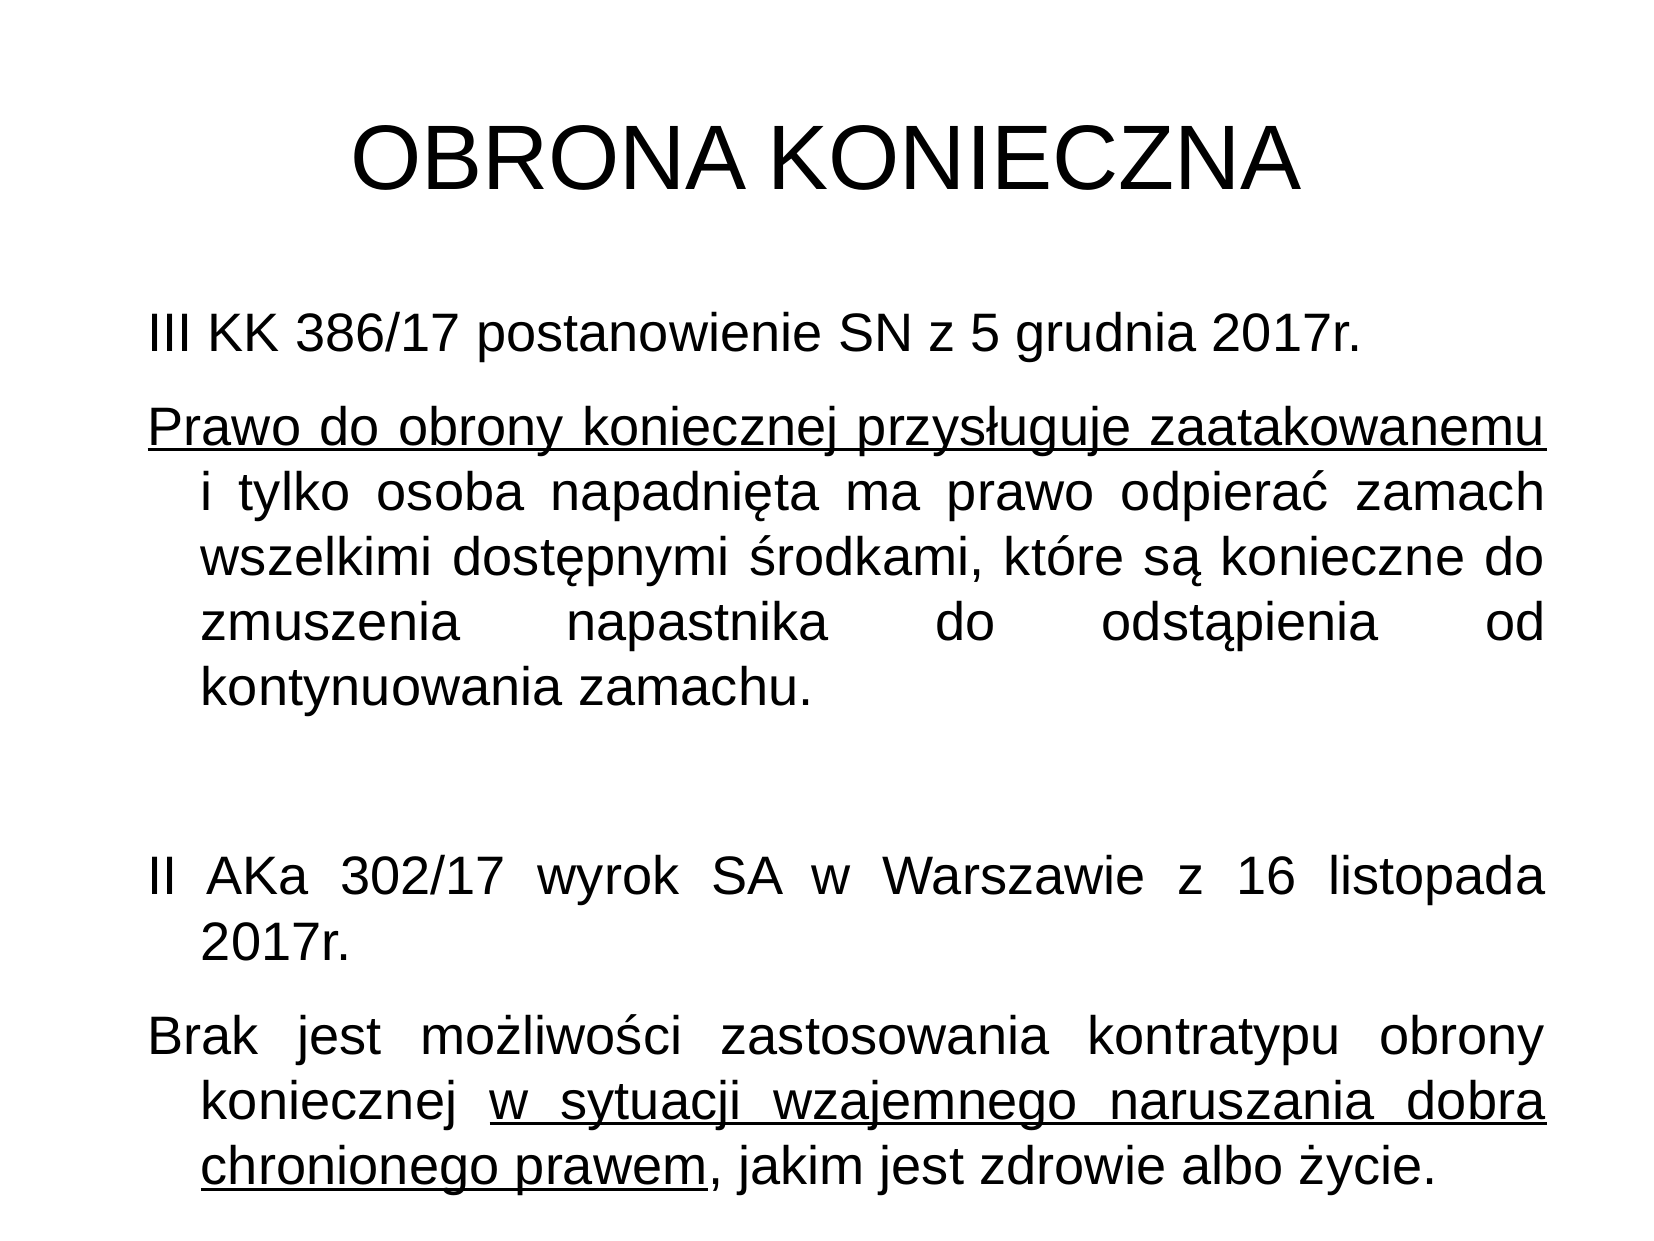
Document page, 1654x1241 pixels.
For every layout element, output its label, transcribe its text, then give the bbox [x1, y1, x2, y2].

list III KK 386/17 postanowienie SN z 5 grudnia 2017r. Prawo do obrony koniecznej przysługuje zaatakowanemu i tylko osoba napadnięta ma prawo odpierać zamach wszelkimi dostępnymi środkami, które są konieczne do zmuszenia napastnika do odstąpienia od kontynuowania zamachu. II AKa 302/17 wyrok SA w Warszawie z 16 listopada 2017r. Brak jest możliwości zastosowania kontratypu obrony koniecznej w sytuacji wzajemnego naruszania dobra chronionego prawem, jakim jest zdrowie albo życie. [59, 296, 1548, 1241]
title OBRONA KONIECZNA [82, 49, 1571, 257]
